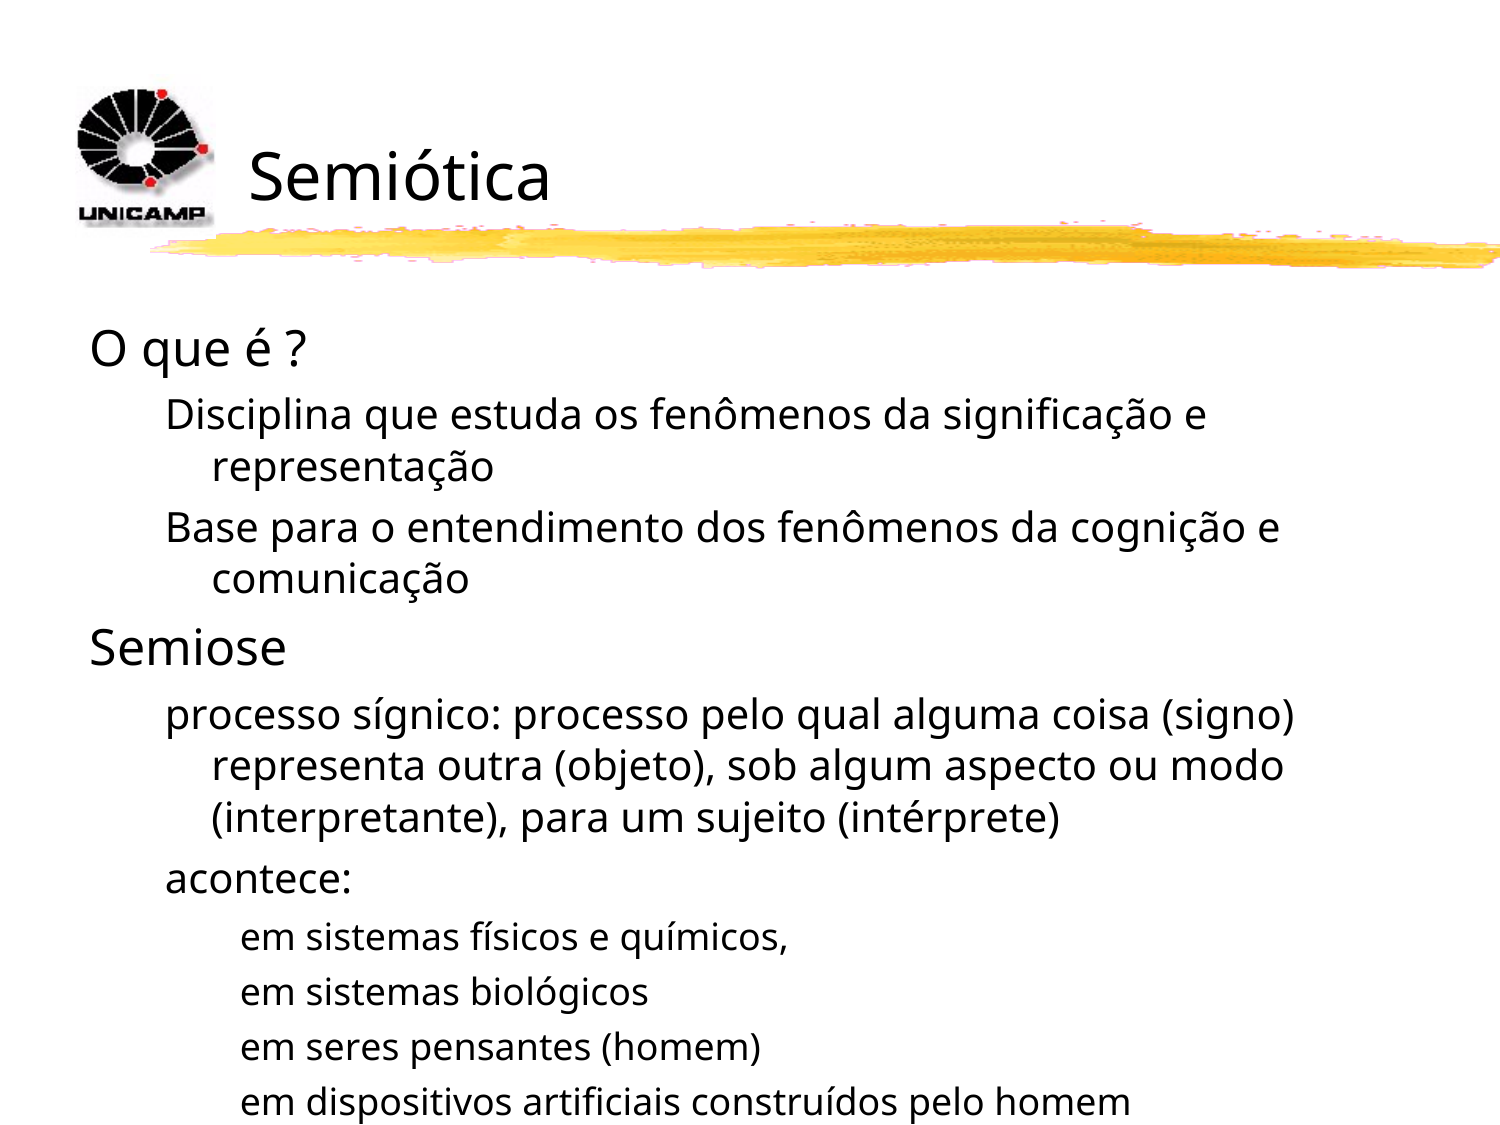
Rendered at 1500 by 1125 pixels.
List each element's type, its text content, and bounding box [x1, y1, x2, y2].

list O que é ? Disciplina que estuda os fenômenos da significação e representação Base para o entendimento dos fenômenos da cognição e comunicação Semiose processo sígnico: processo pelo qual alguma coisa (signo) representa outra (objeto), sob algum aspecto ou modo (interpretante), para um sujeito (intérprete) acontece: em sistemas físicos e químicos, em sistemas biológicos em seres pensantes (homem) em dispositivos artificiais construídos pelo homem [74, 309, 1417, 1046]
picture [75, 74, 1500, 279]
title Semiótica [233, 37, 1434, 225]
